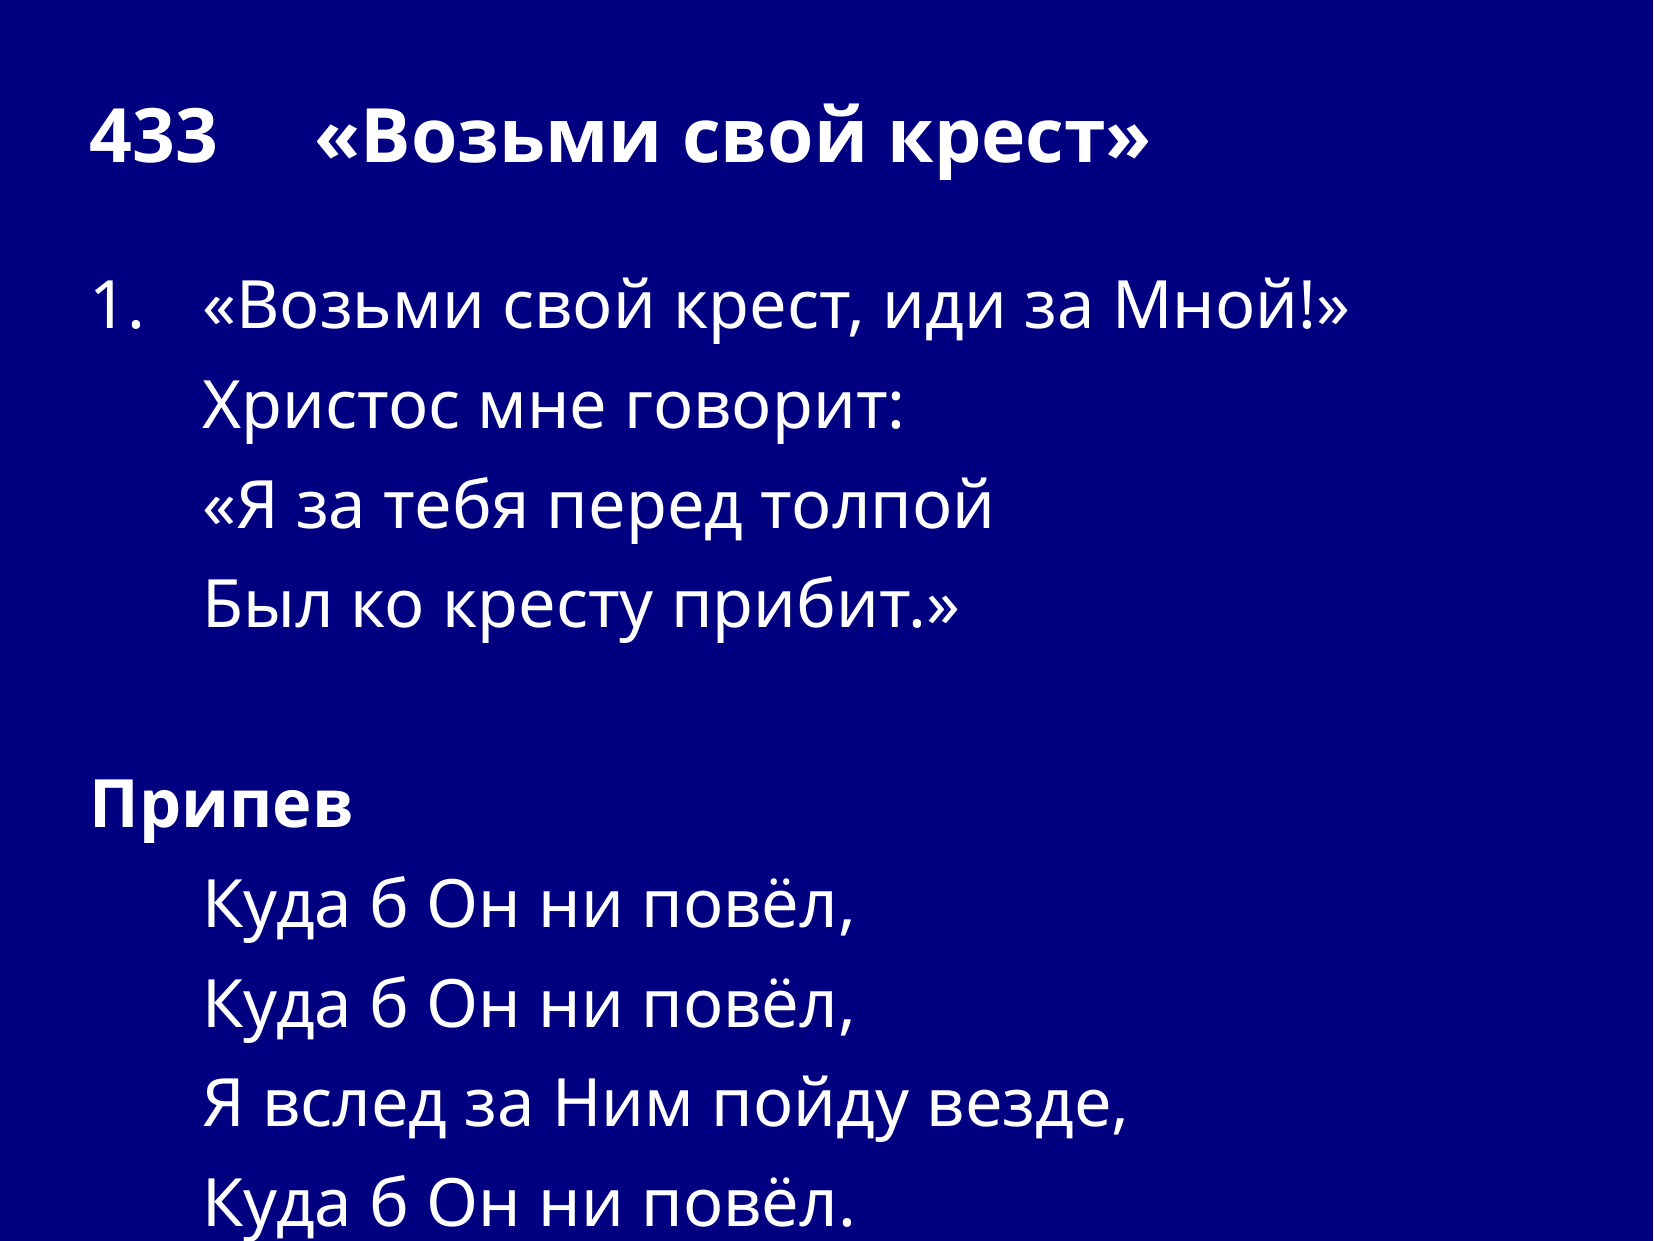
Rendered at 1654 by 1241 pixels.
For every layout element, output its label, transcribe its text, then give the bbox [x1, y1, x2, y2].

text_box 433 «Возьми свой крест» [75, 75, 1576, 188]
text_box 1. «Возьми свой крест, иди за Мной!» Христос мне говорит: «Я за тебя перед толпой Был ко кресту прибит.» Припев Куда б Он ни повёл, Куда б Он ни повёл, Я вслед за Ним пойду везде, Куда б Он ни повёл. [75, 188, 1576, 1163]
